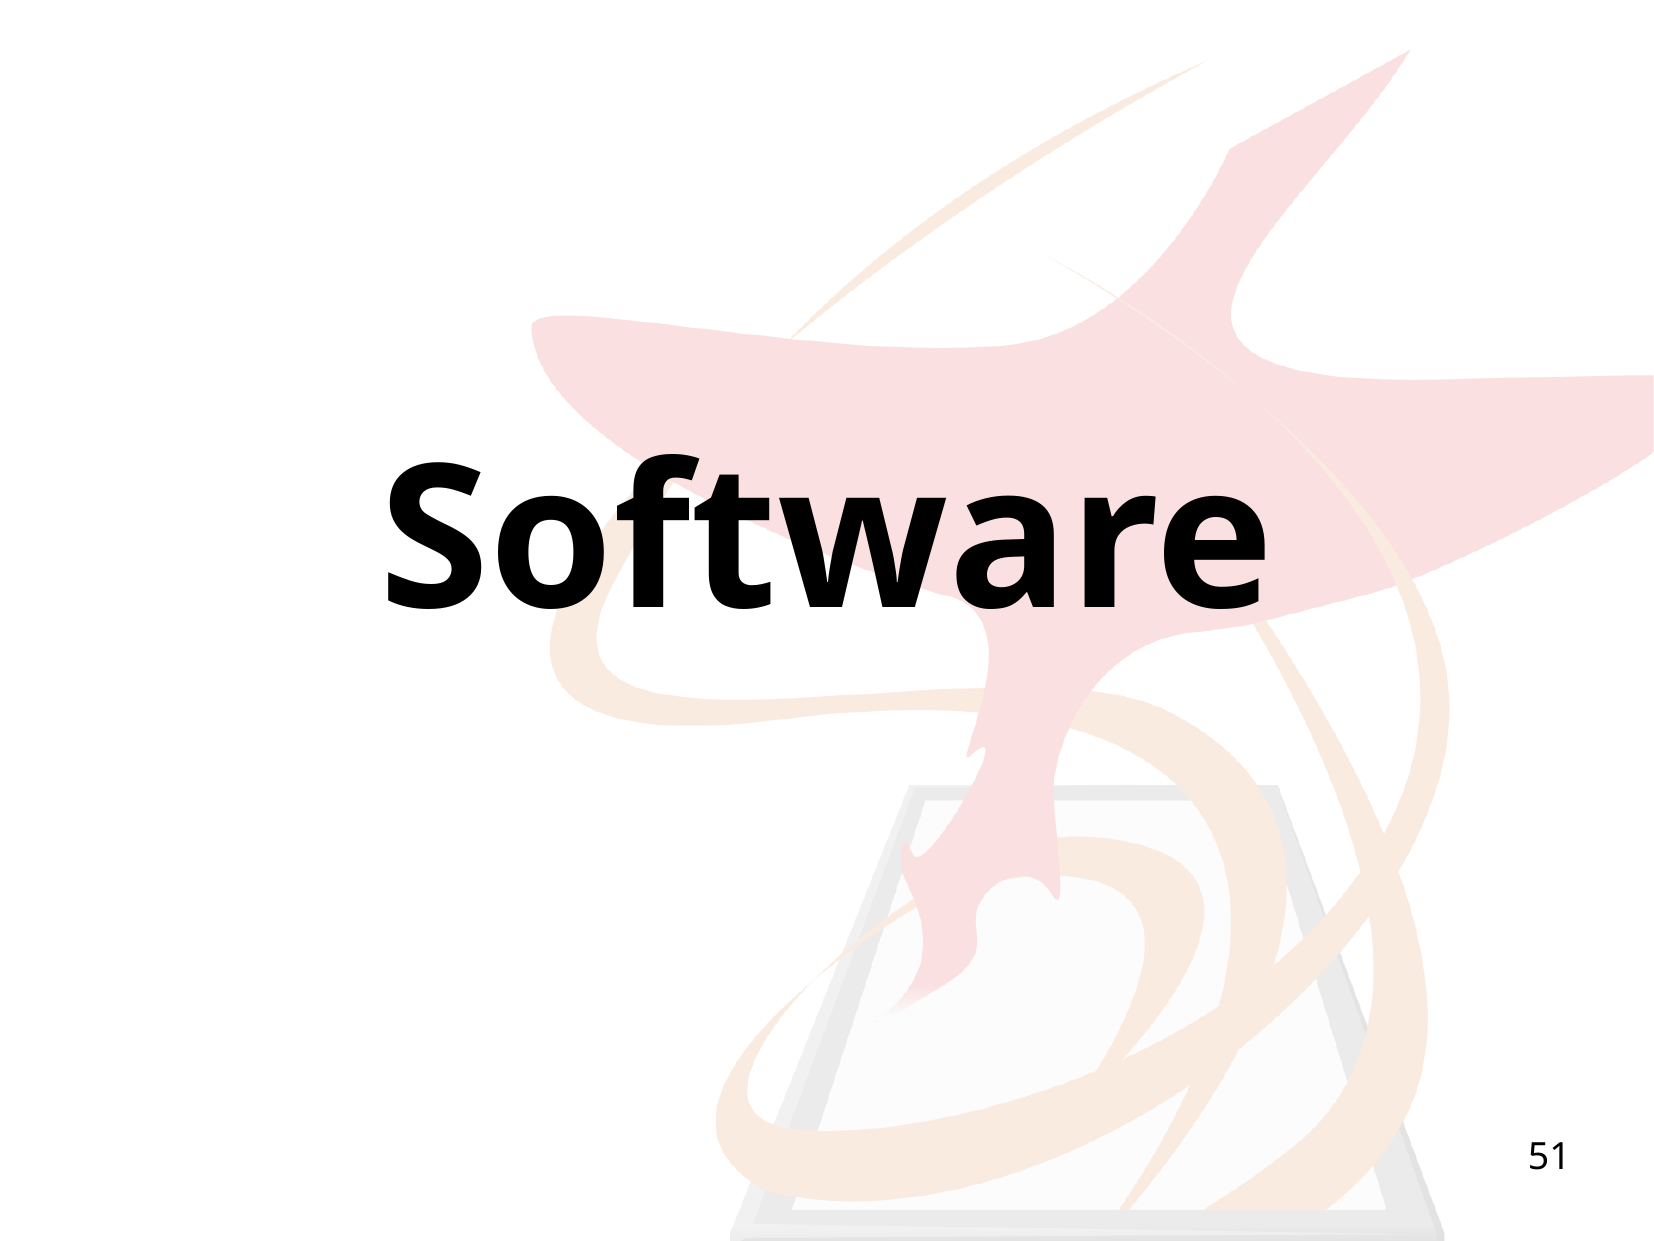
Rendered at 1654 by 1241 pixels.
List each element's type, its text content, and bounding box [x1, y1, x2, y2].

title Software [82, 49, 1571, 1010]
picture [531, 49, 1654, 1241]
